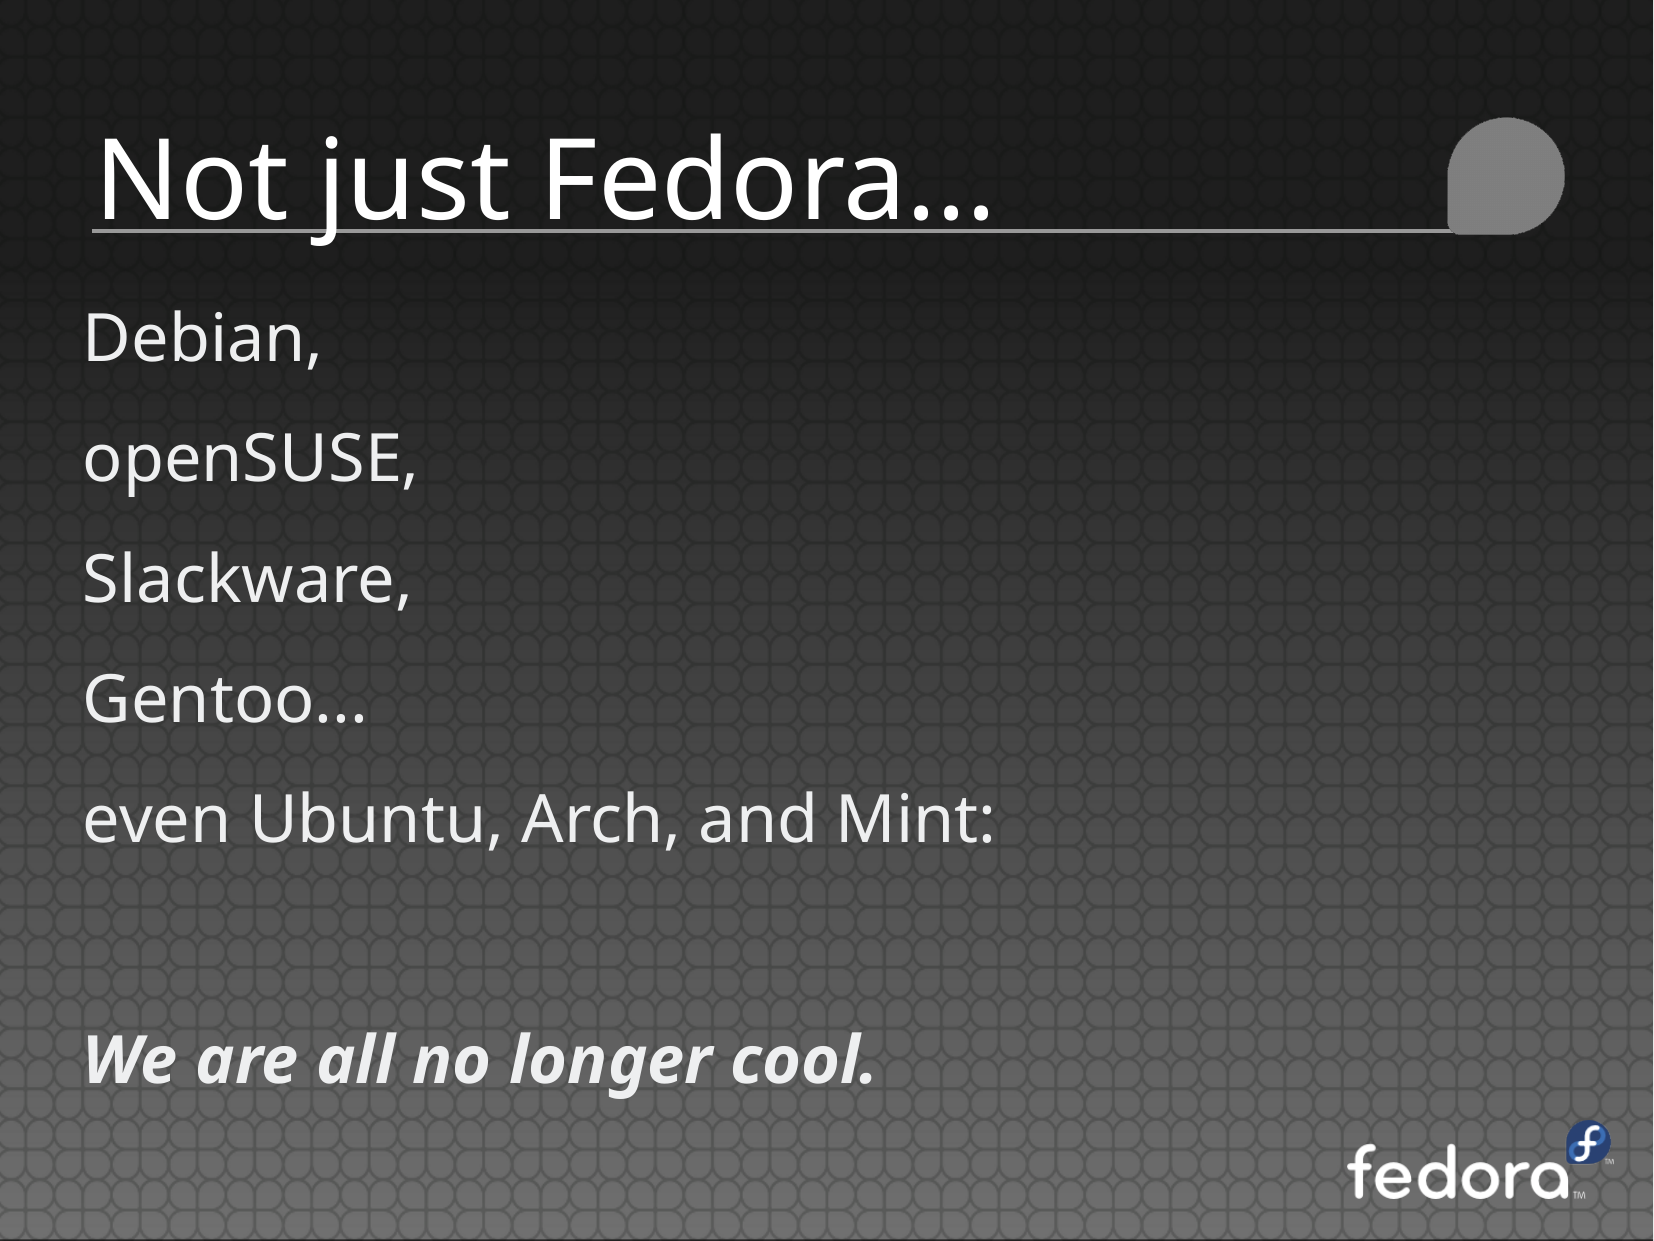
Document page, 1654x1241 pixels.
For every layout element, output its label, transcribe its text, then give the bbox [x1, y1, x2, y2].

list Debian, openSUSE, Slackware, Gentoo... even Ubuntu, Arch, and Mint: We are all no longer cool. [82, 290, 1571, 1126]
title Not just Fedora... [94, 100, 1425, 251]
picture [0, 0, 1654, 1241]
